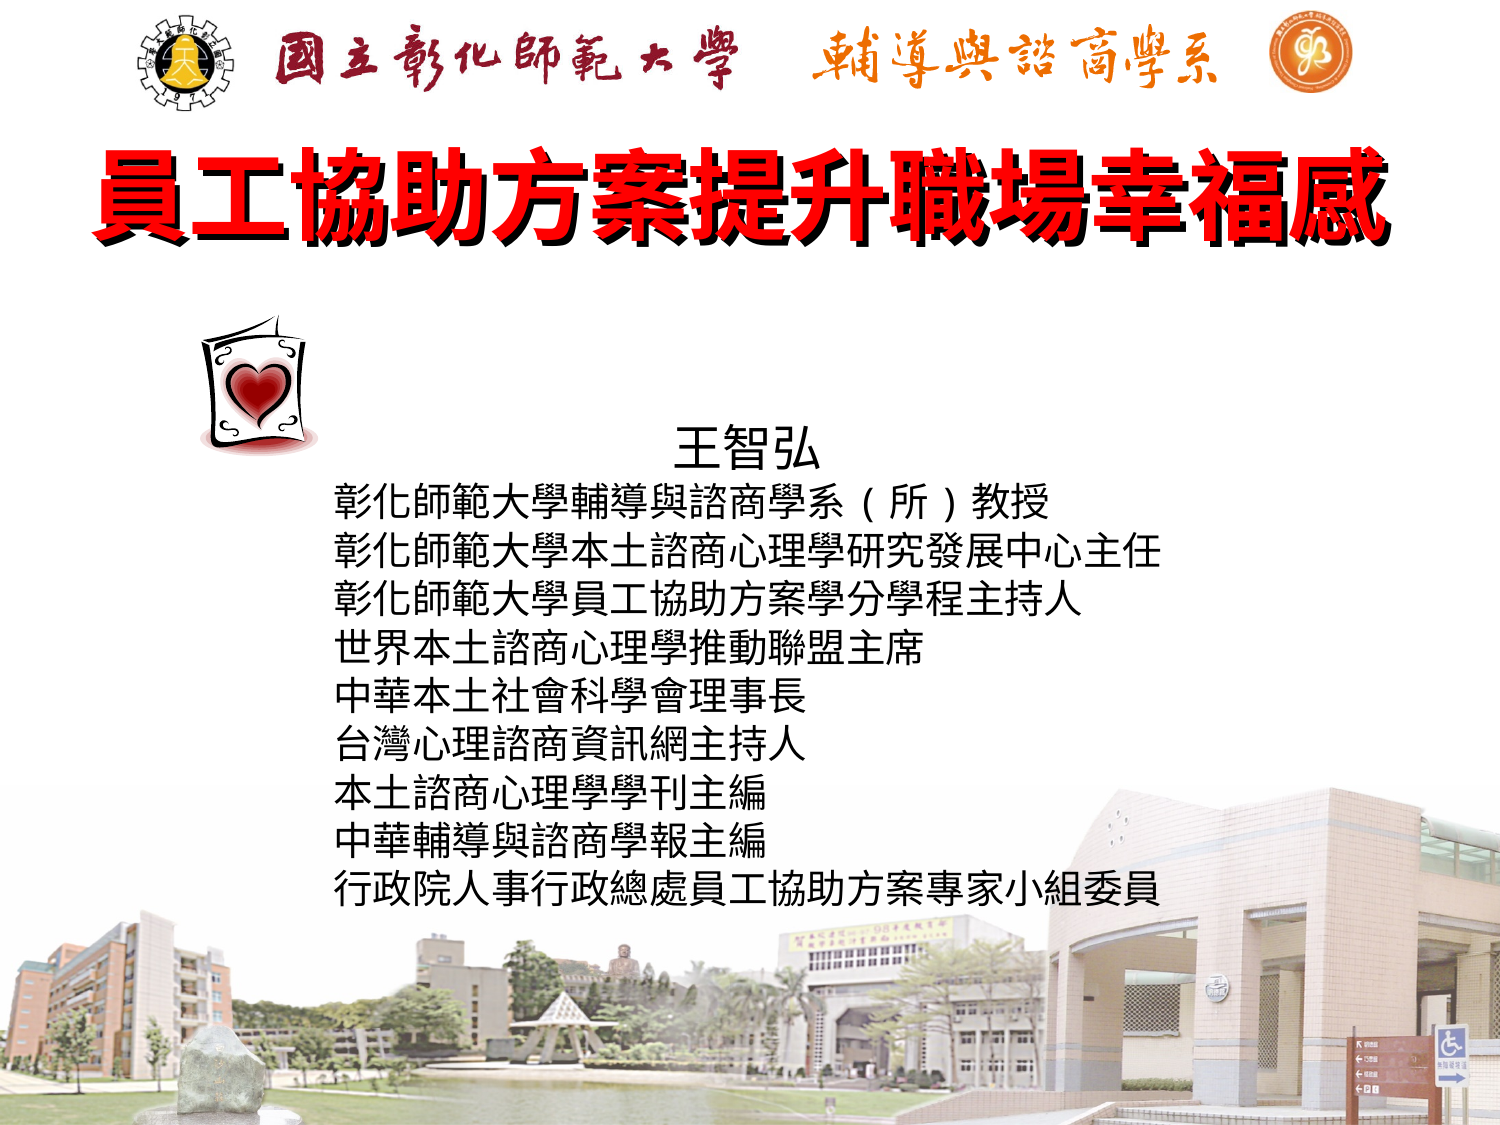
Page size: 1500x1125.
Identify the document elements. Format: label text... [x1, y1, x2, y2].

title 員工協助方案提升職場幸福感 [64, 125, 1412, 256]
subtitle 王智弘 彰化師範大學輔導與諮商學系(所)教授 彰化師範大學本土諮商心理學研究發展中心主任 彰化師範大學員工協助方案學分學程主持人 世界本土諮商心理學推動聯盟主席 中華本土社會科學會理事長 台灣心理諮商資訊網主持人 本土諮商心理學學刊主編 中華輔導與諮商學報主編 行政院人事行政總處員工協助方案專家小組委員 [318, 420, 1182, 965]
picture [200, 314, 319, 457]
